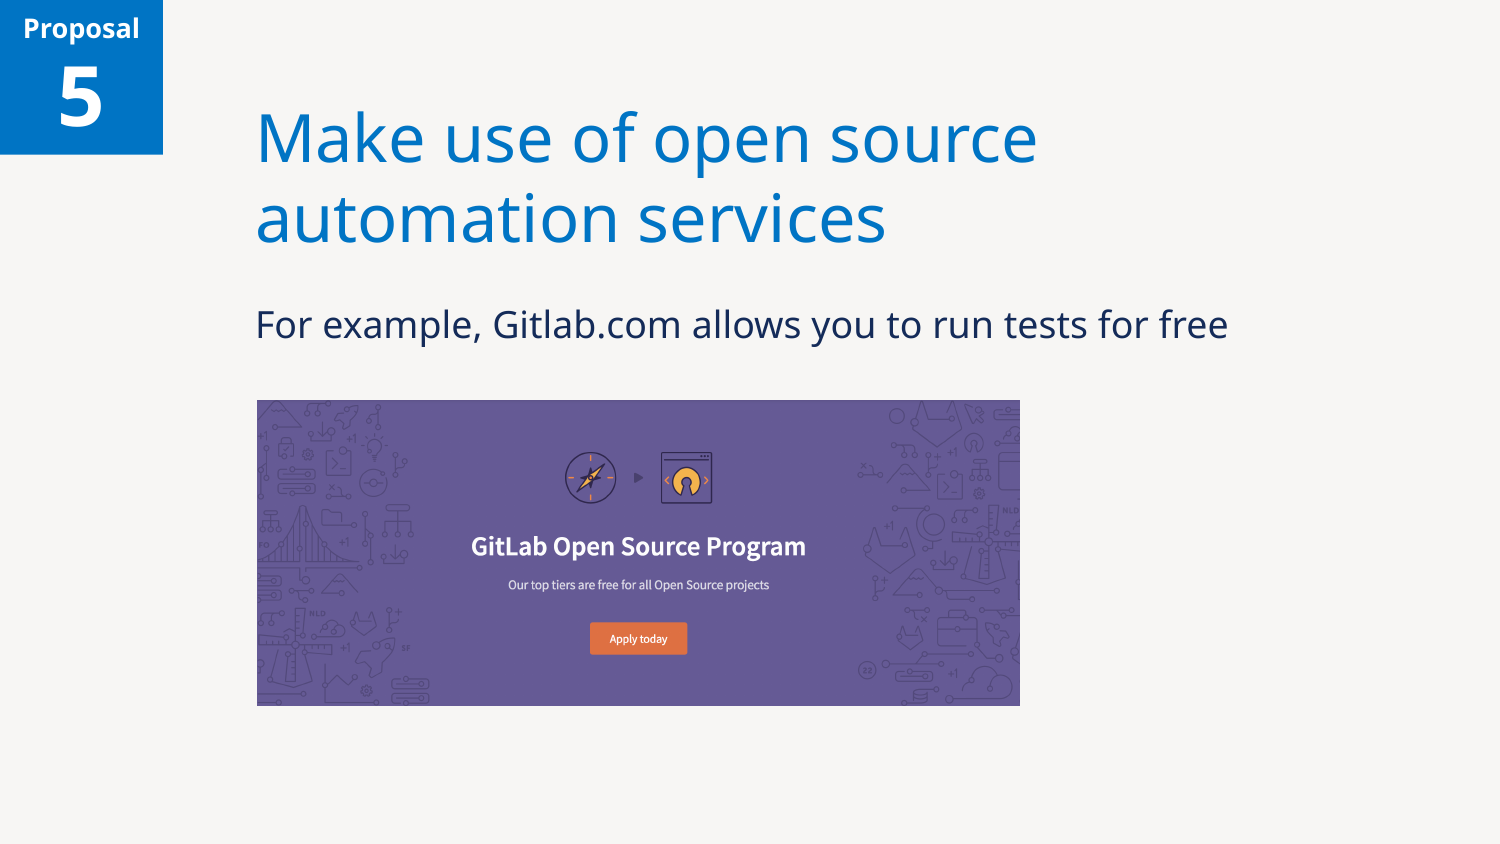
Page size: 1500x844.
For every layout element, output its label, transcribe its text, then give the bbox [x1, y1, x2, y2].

text_box Proposal 5 [0, 0, 163, 155]
text_box Make use of open source automation services For example, Gitlab.com allows you to run tests for free [240, 80, 1384, 385]
picture [257, 400, 1020, 706]
